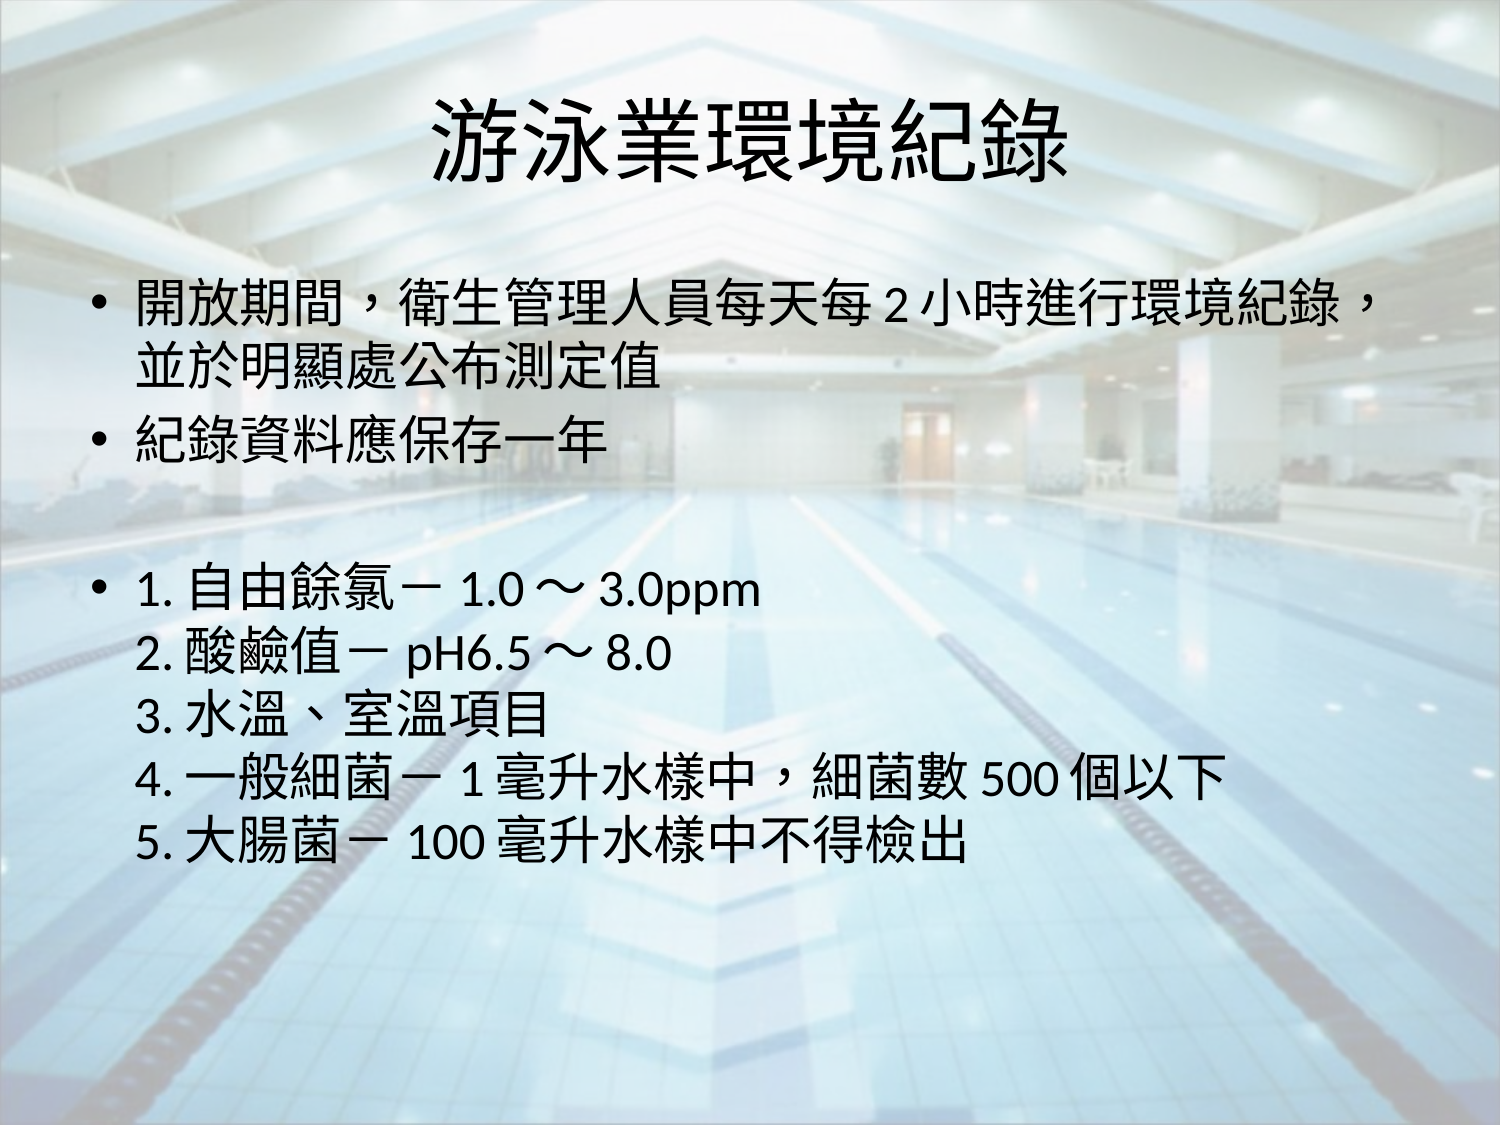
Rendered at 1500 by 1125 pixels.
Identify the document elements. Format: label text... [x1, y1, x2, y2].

title 游泳業環境紀錄 [75, 45, 1425, 233]
list 開放期間，衛生管理人員每天每2小時進行環境紀錄，並於明顯處公布測定值 紀錄資料應保存一年 1.自由餘氯－1.0～3.0ppm 2.酸鹼值－pH6.5～8.0 3.水溫、室溫項目 4.一般細菌－1毫升水樣中，細菌數500個以下 5.大腸菌－100毫升水樣中不得檢出 [75, 262, 1425, 1005]
